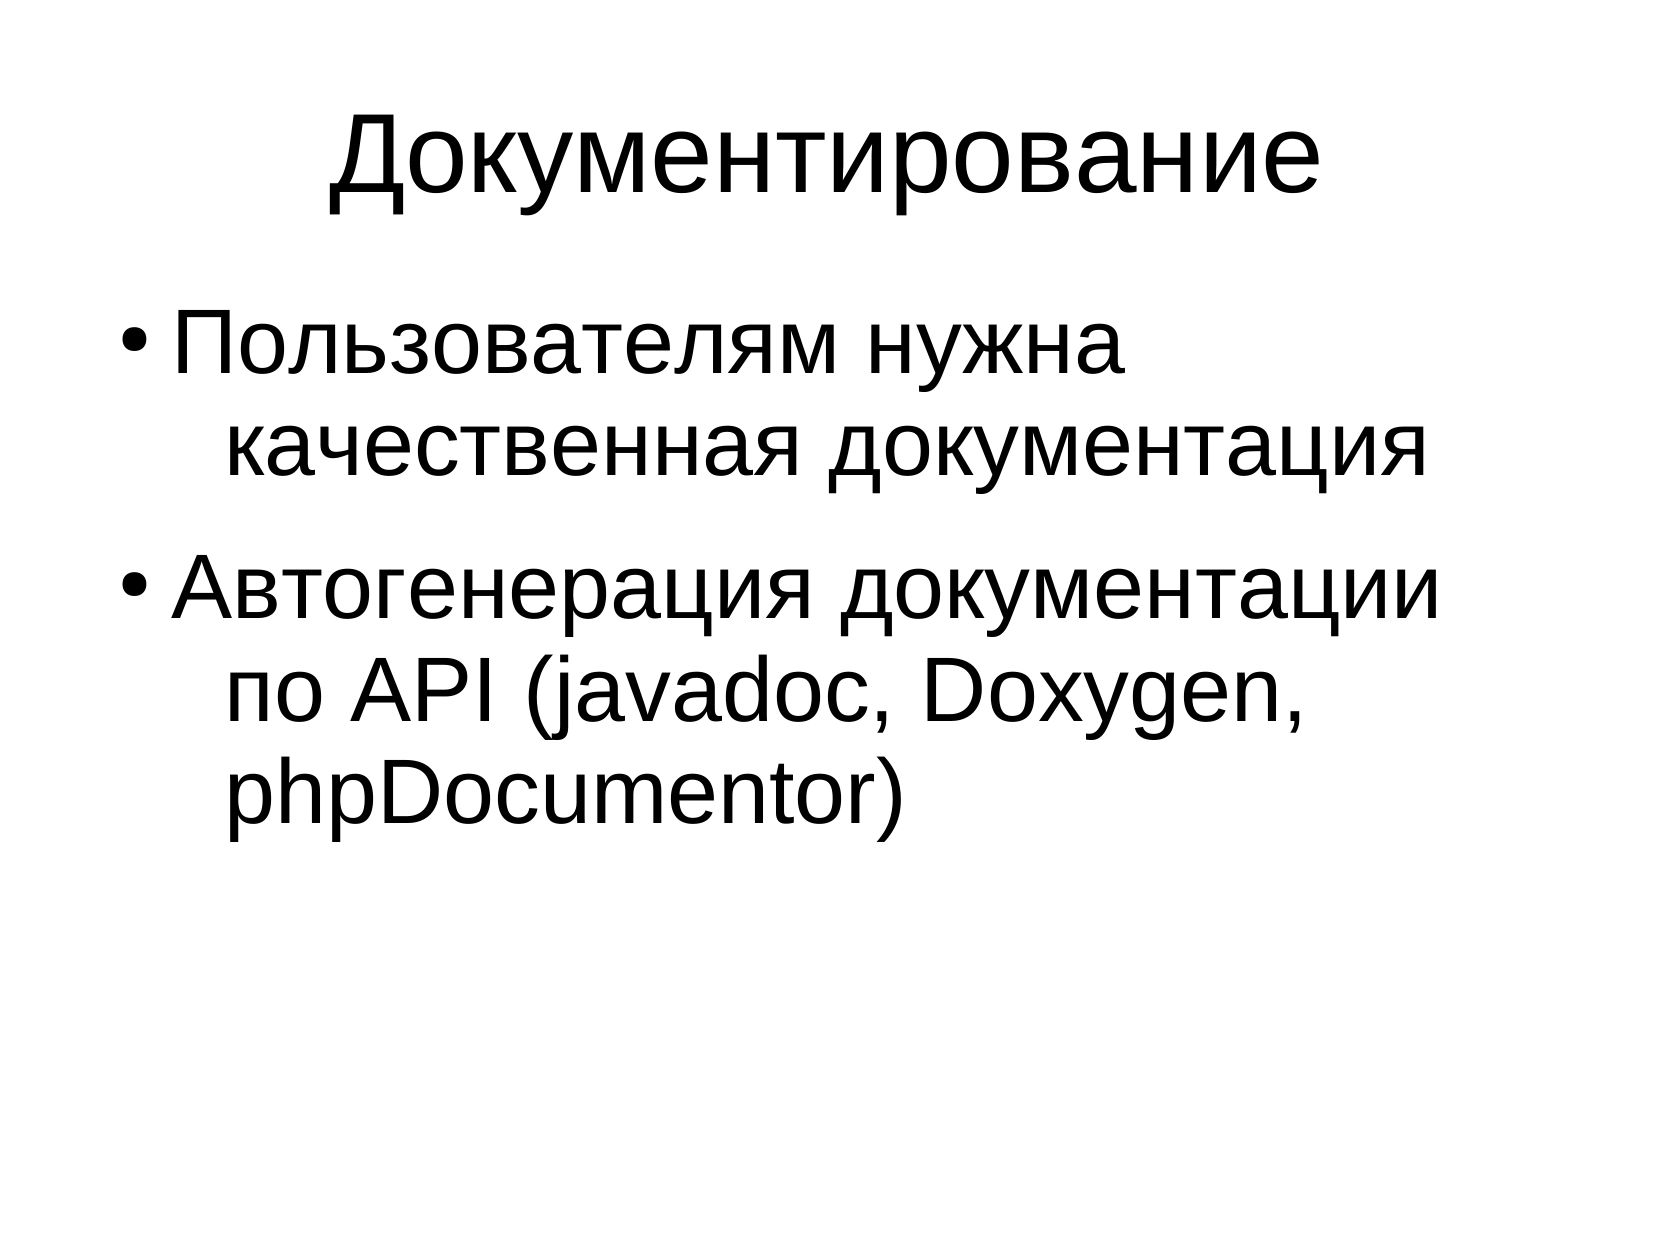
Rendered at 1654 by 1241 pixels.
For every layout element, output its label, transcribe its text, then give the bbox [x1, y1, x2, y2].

list Пользователям нужна качественная документация Автогенерация документации по API (javadoc, Doxygen, phpDocumentor) [82, 290, 1571, 1109]
title Документирование [82, 49, 1571, 257]
